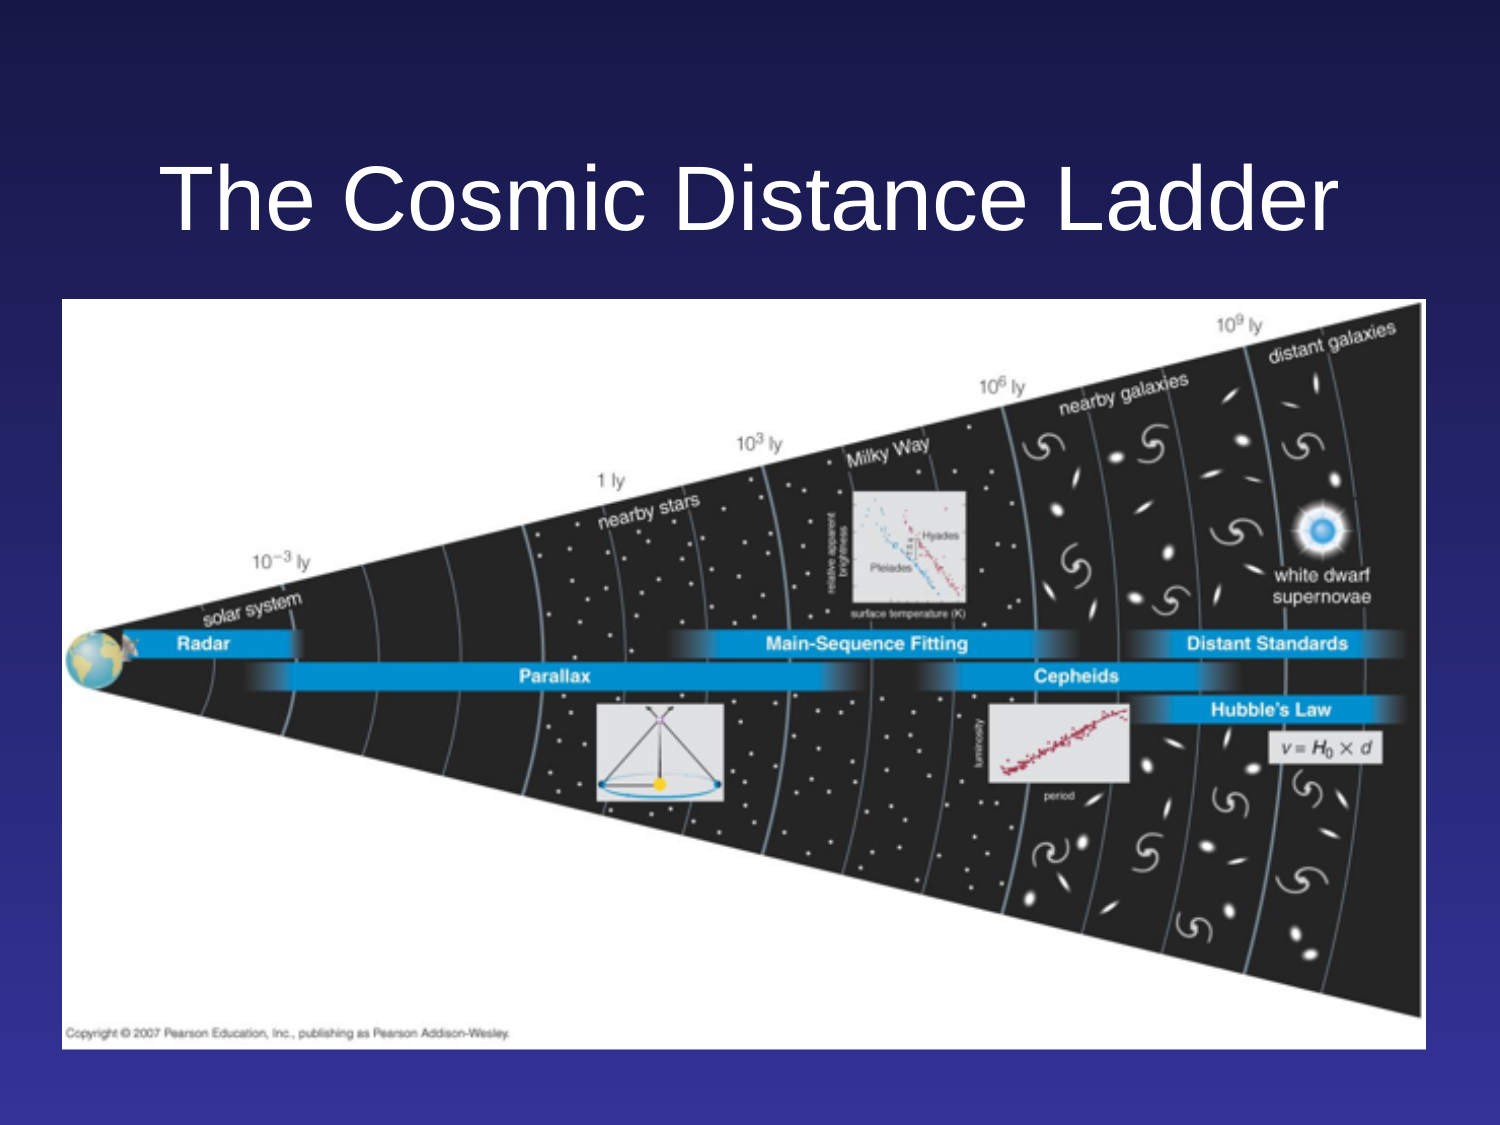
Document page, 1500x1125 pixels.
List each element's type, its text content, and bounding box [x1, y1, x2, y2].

title The Cosmic Distance Ladder [112, 99, 1388, 288]
picture [62, 299, 1426, 1052]
